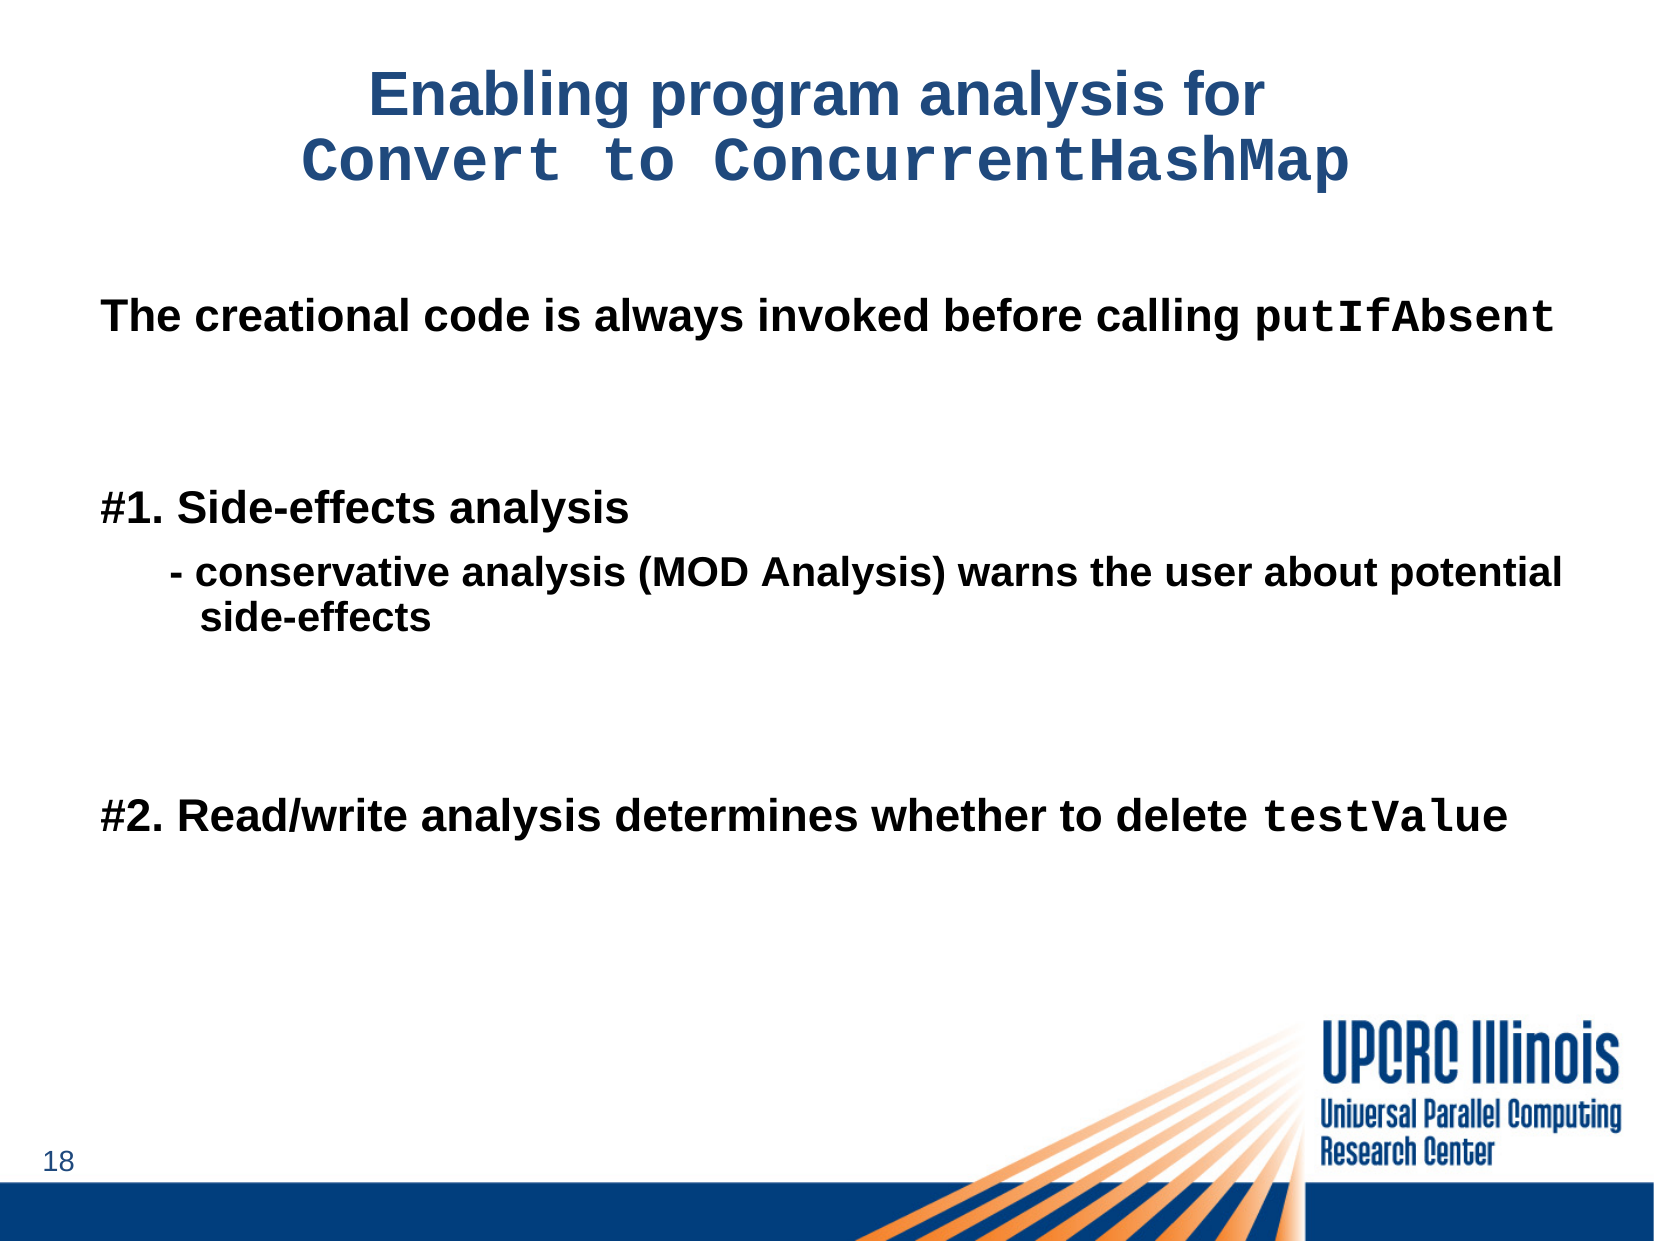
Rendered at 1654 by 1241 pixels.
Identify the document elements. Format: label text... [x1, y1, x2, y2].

picture [0, 1005, 1654, 1241]
list The creational code is always invoked before calling putIfAbsent #1. Side-effects analysis - conservative analysis (MOD Analysis) warns the user about potential side-effects #2. Read/write analysis determines whether to delete testValue [82, 290, 1571, 1094]
title Enabling program analysis for Convert to ConcurrentHashMap [82, 0, 1570, 259]
